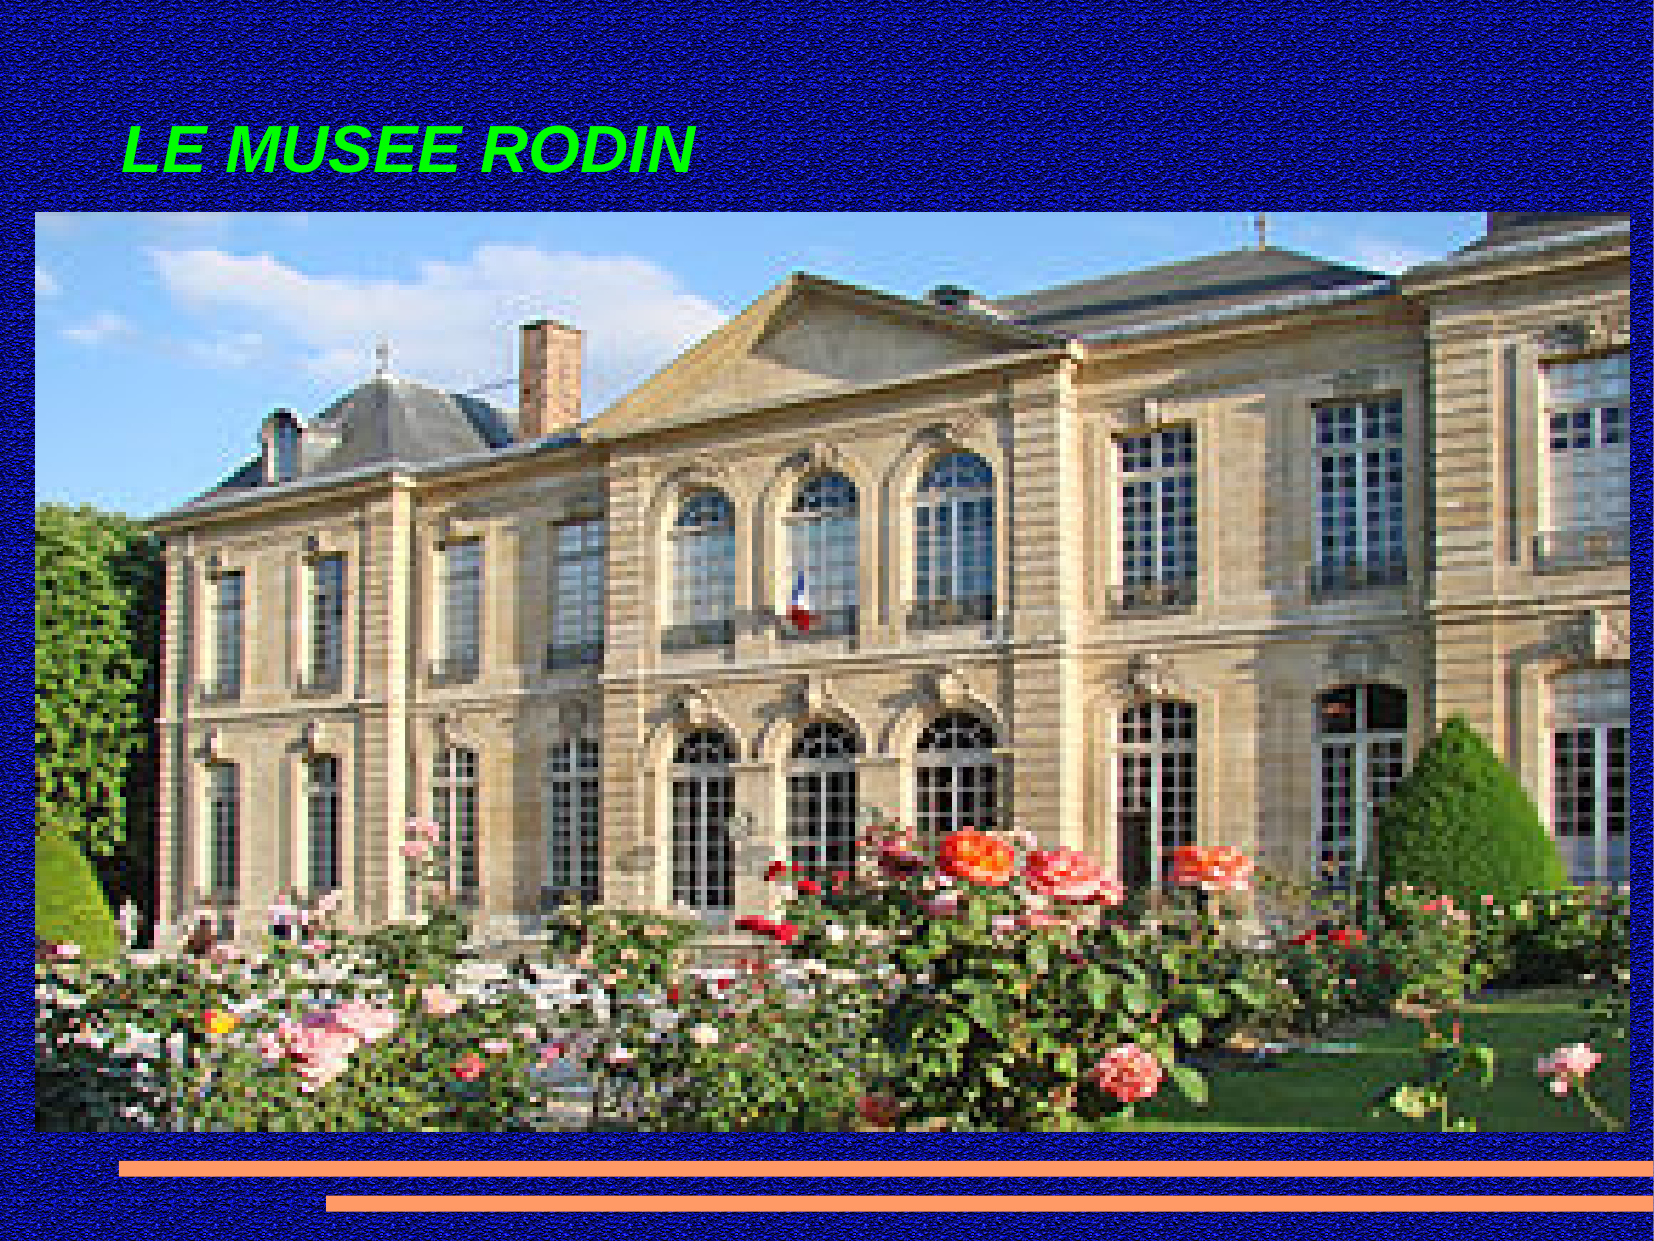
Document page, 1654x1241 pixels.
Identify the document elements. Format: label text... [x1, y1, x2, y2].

title LE MUSEE RODIN [121, 46, 1534, 212]
picture [0, 0, 1654, 1241]
